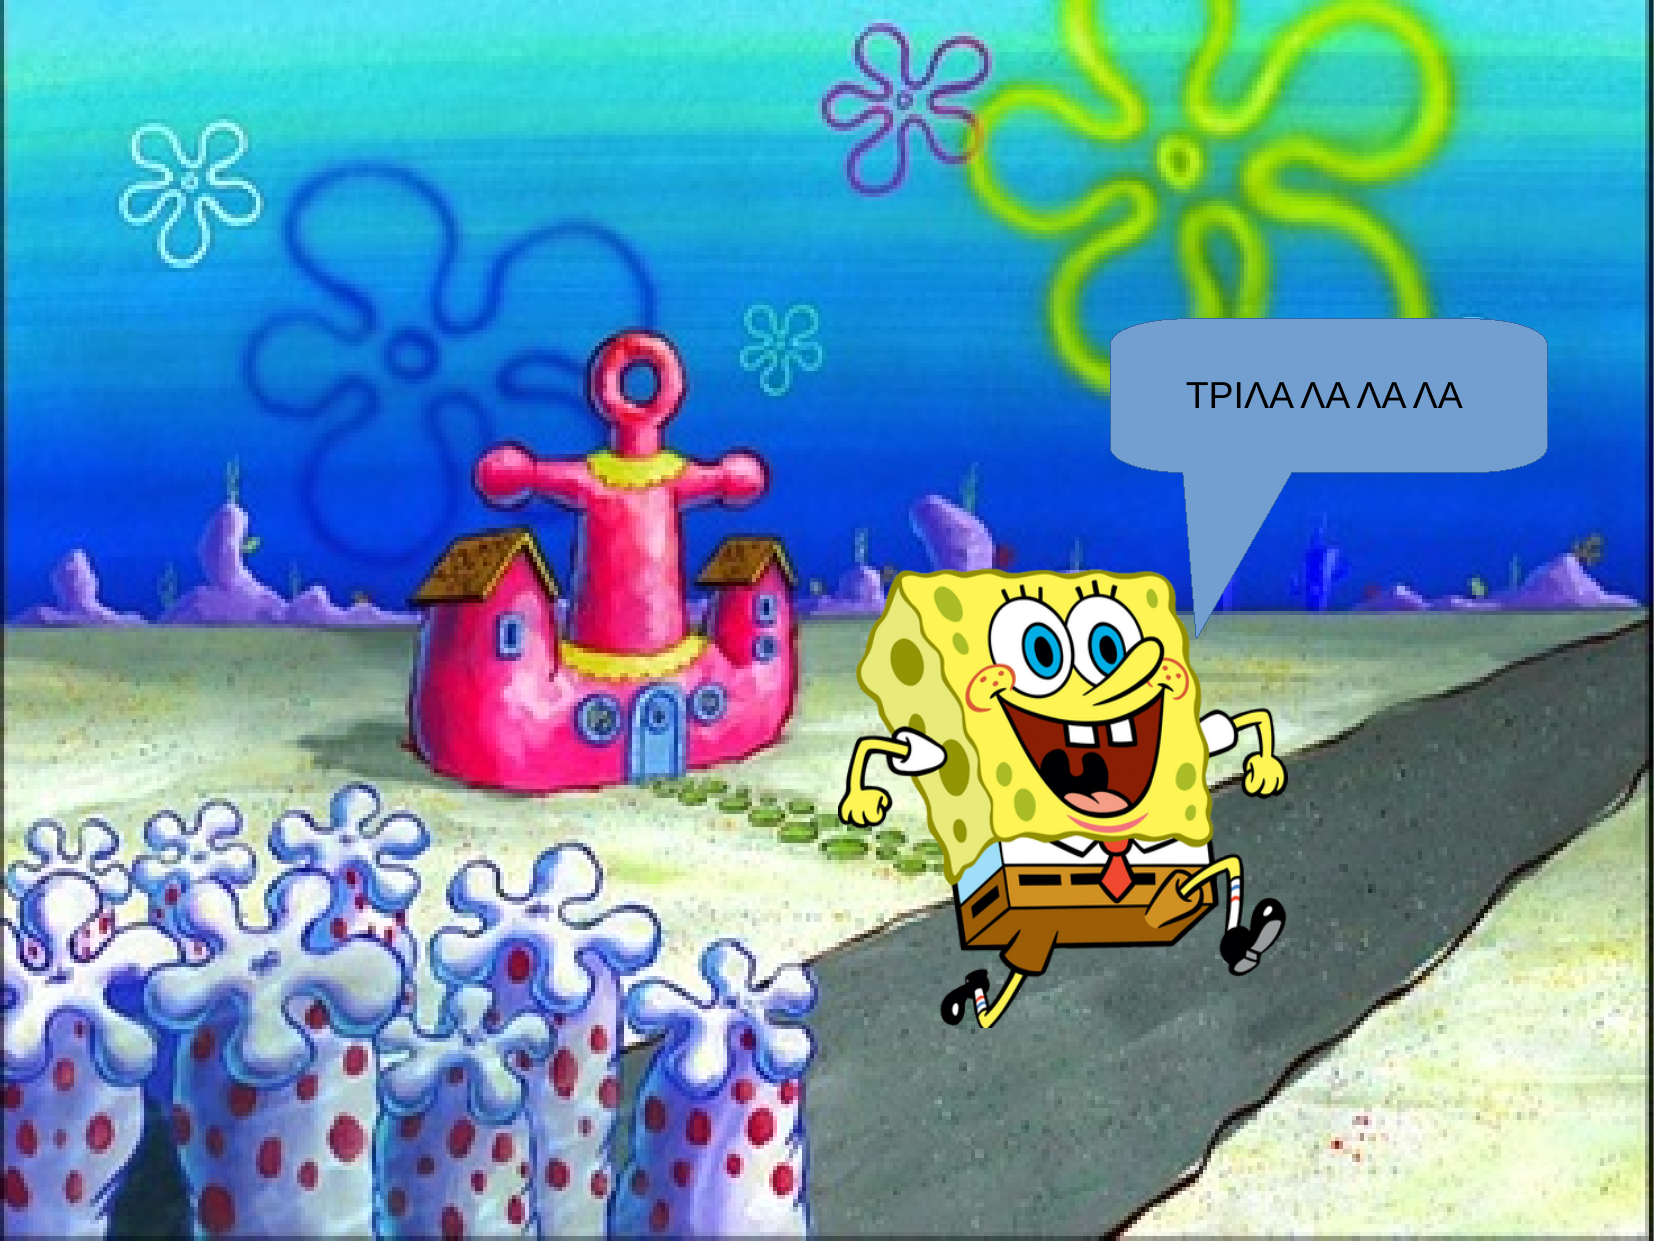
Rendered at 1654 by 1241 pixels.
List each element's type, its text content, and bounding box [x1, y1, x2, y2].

picture [0, 0, 1654, 1241]
text_box ΤΡΙΛΑ ΛΑ ΛΑ ΛΑ [1110, 318, 1548, 639]
